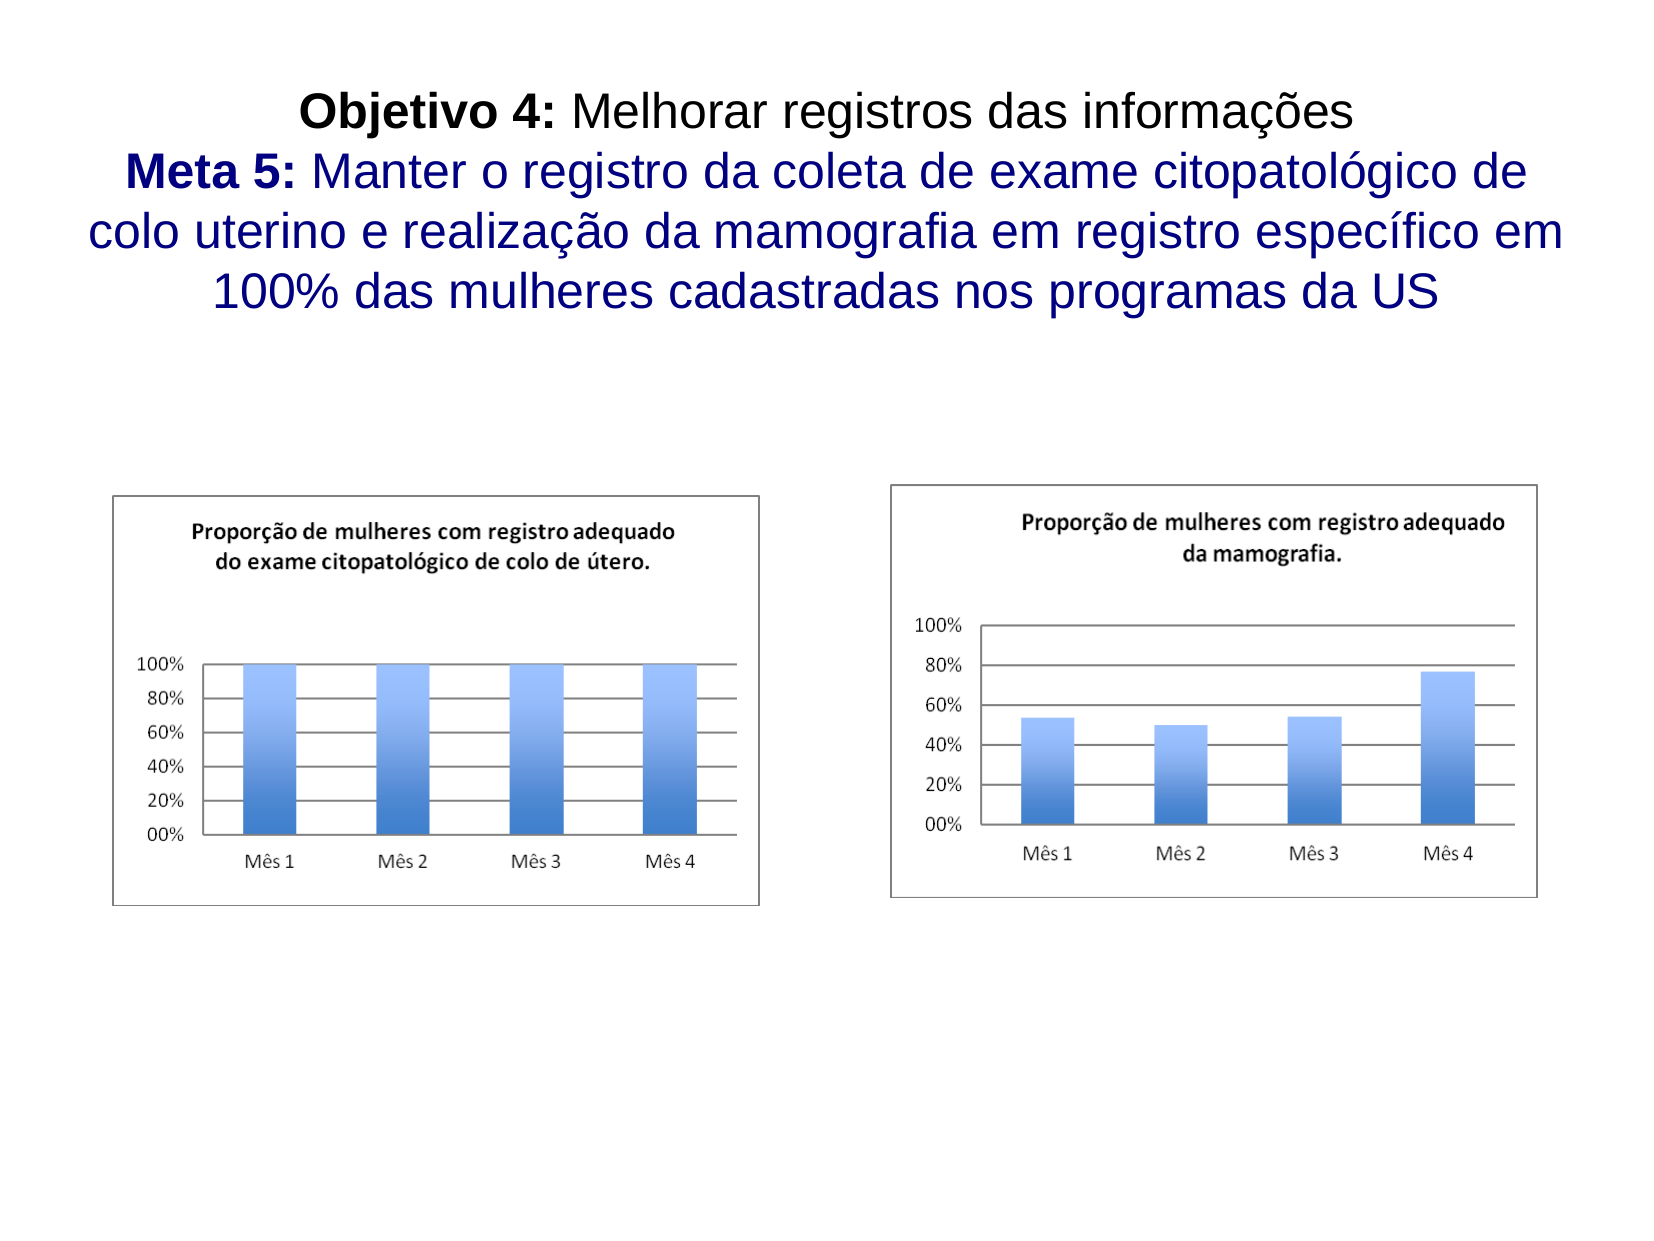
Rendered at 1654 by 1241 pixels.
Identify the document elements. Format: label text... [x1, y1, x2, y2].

picture [889, 484, 1538, 898]
picture [111, 495, 760, 906]
title Objetivo 4: Melhorar registros das informações Meta 5: Manter o registro da coleta de exame citopatológico de colo uterino e realização da mamografia em registro específico em 100% das mulheres cadastradas nos programas da US [82, 78, 1571, 319]
